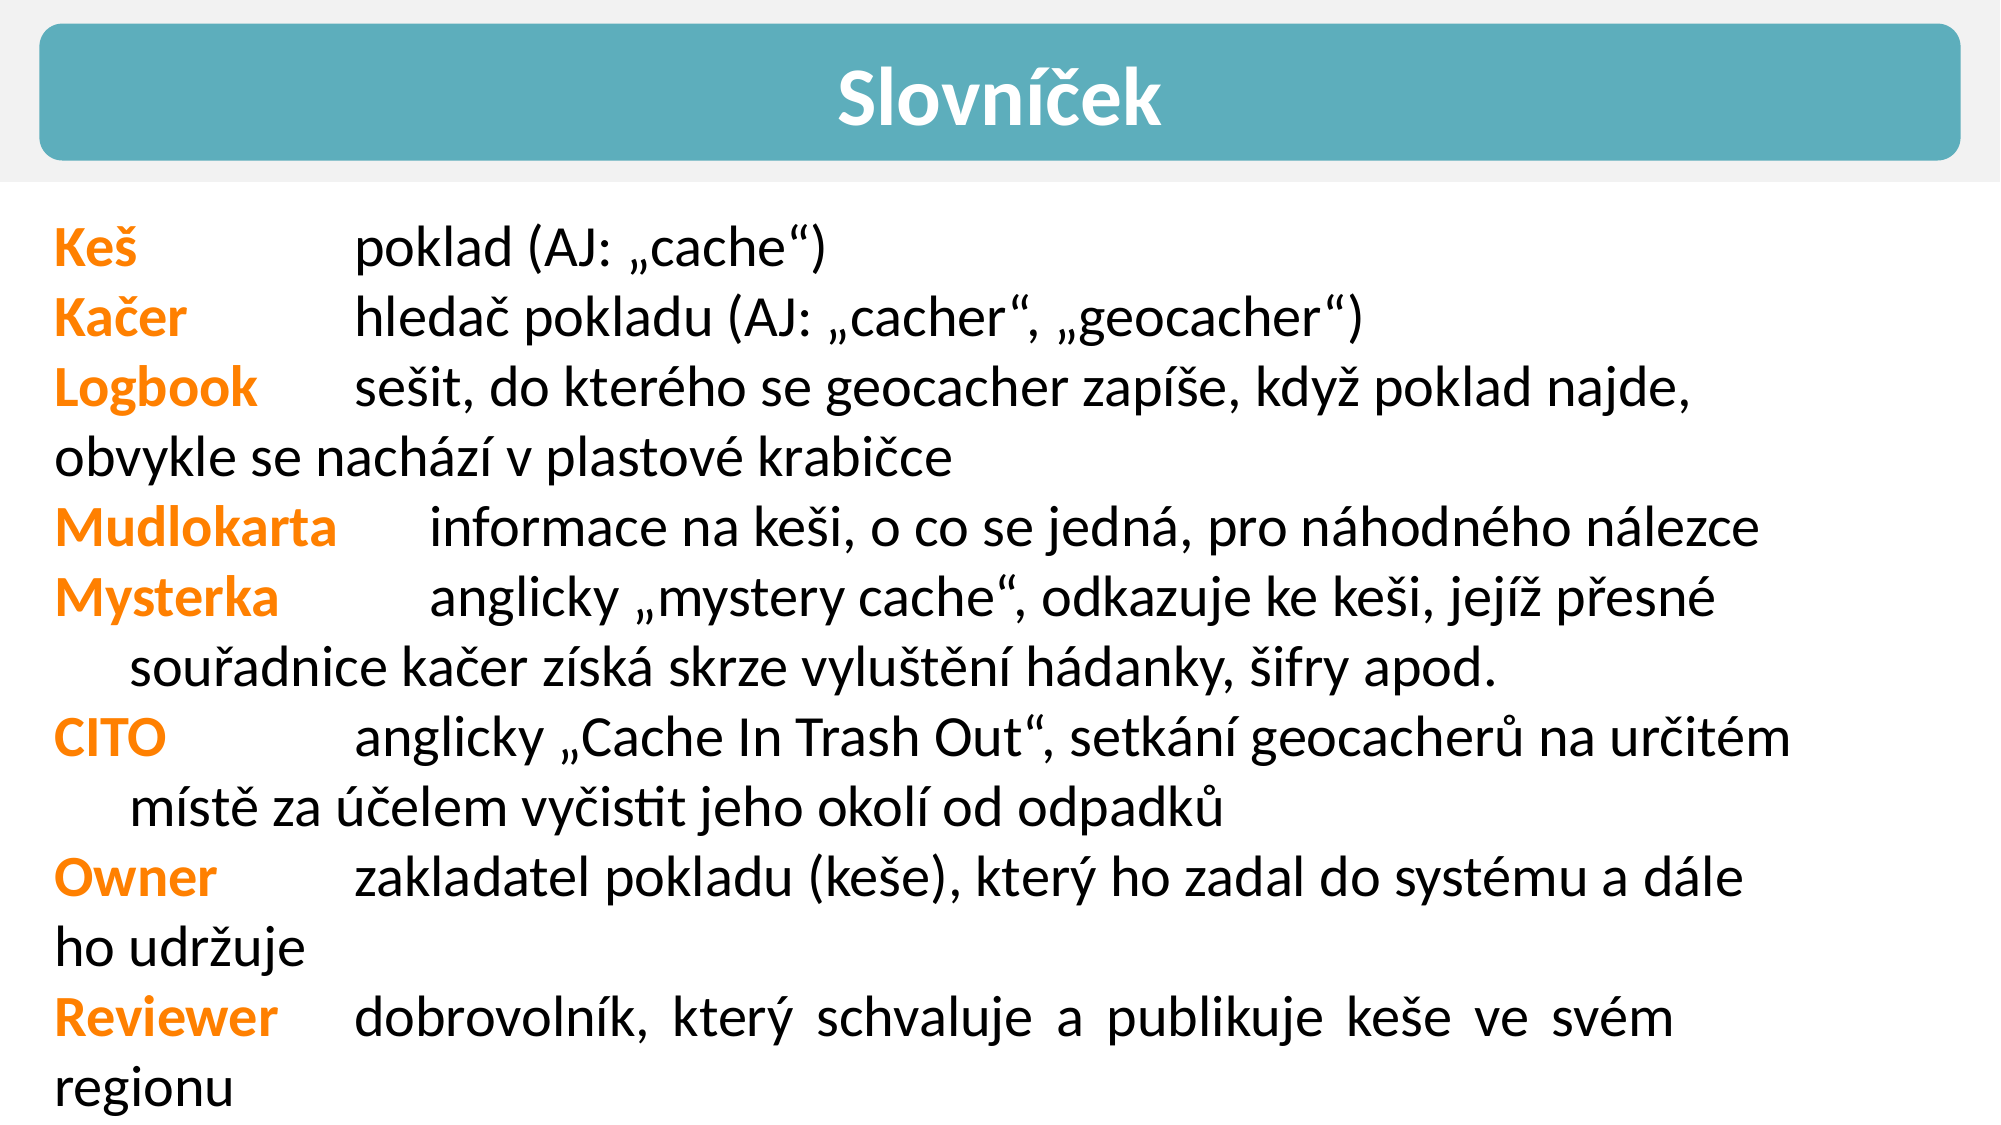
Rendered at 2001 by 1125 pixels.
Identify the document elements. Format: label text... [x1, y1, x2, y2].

text_box [0, 0, 2000, 182]
text_box Keš poklad (AJ: „cache“) Kačer hledač pokladu (AJ: „cacher“, „geocacher“) Logbook sešit, do kterého se geocacher zapíše, když poklad najde, obvykle se nachází v plastové krabičce Mudlokarta informace na keši, o co se jedná, pro náhodného nálezce Mysterka anglicky „mystery cache“, odkazuje ke keši, jejíž přesné souřadnice kačer získá skrze vyluštění hádanky, šifry apod. CITO anglicky „Cache In Trash Out“, setkání geocacherů na určitém místě za účelem vyčistit jeho okolí od odpadků Owner zakladatel pokladu (keše), který ho zadal do systému a dále ho udržuje Reviewer dobrovolník, který schvaluje a publikuje keše ve svém regionu [39, 201, 1961, 1125]
text_box Slovníček [39, 23, 1961, 161]
